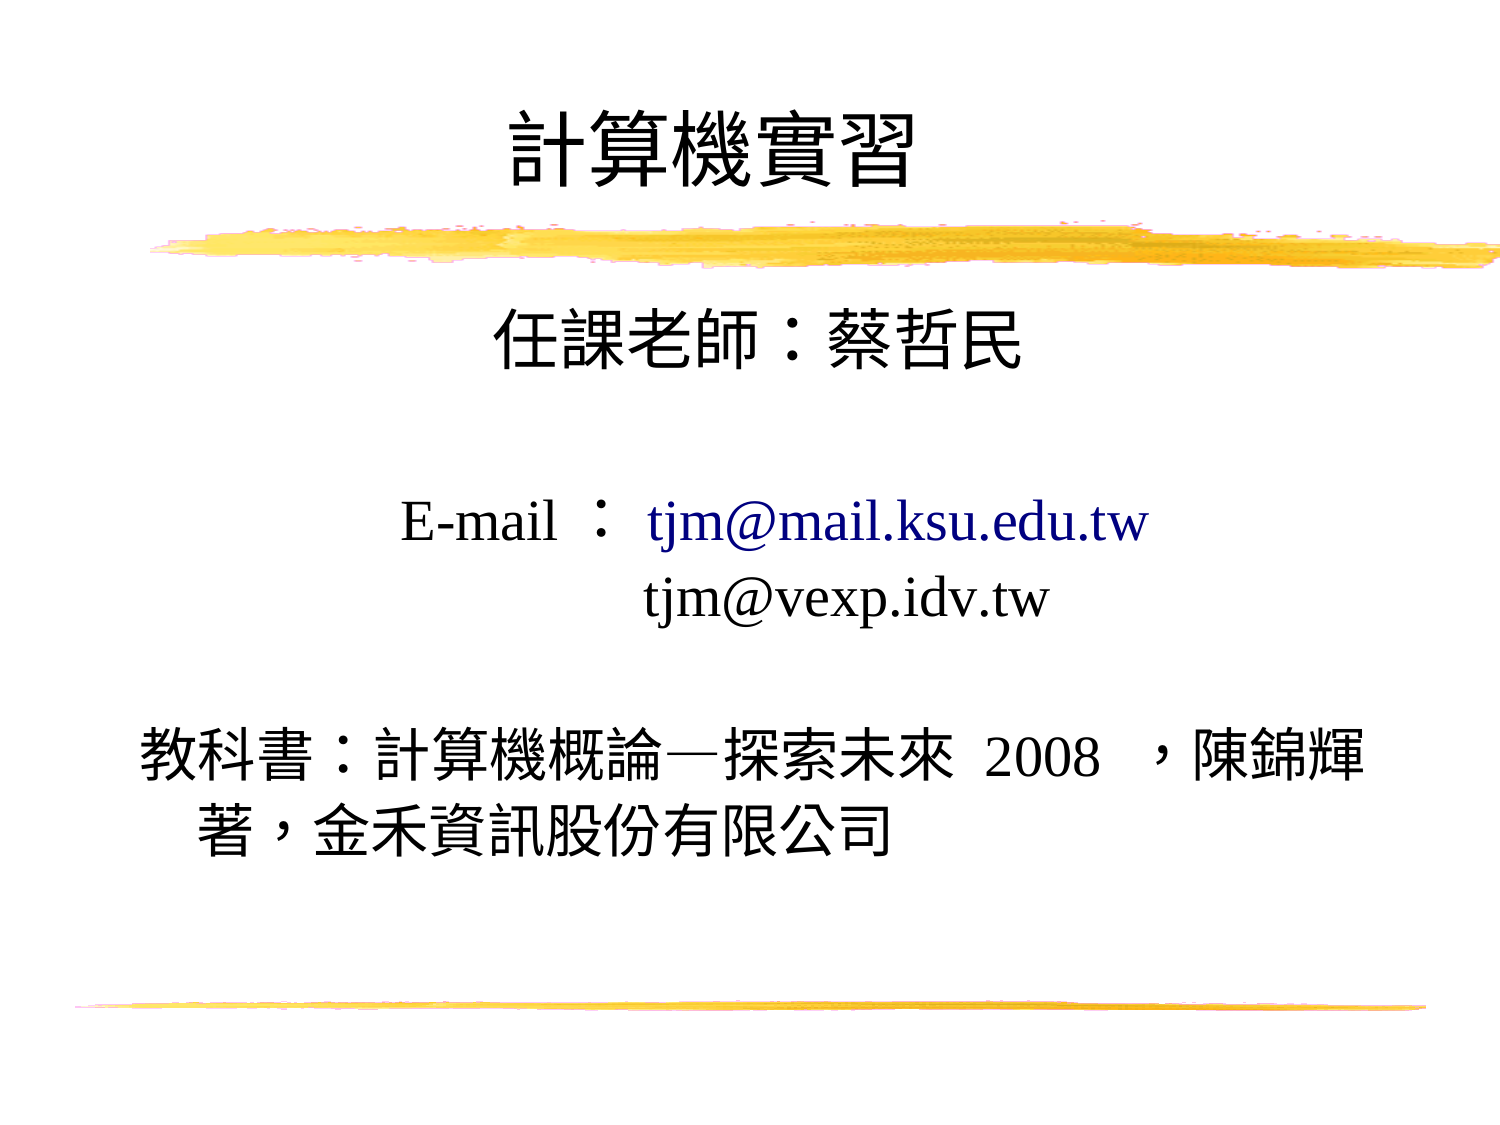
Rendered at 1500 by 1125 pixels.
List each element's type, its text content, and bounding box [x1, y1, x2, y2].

picture [75, 999, 1426, 1013]
list 任課老師：蔡哲民 E-mail：tjm@mail.ksu.edu.tw tjm@vexp.idv.tw 教科書：計算機概論—探索未來 2008 ，陳錦輝著，金禾資訊股份有限公司 [124, 287, 1425, 978]
title 計算機實習 [75, 24, 1351, 213]
picture [150, 215, 1500, 279]
